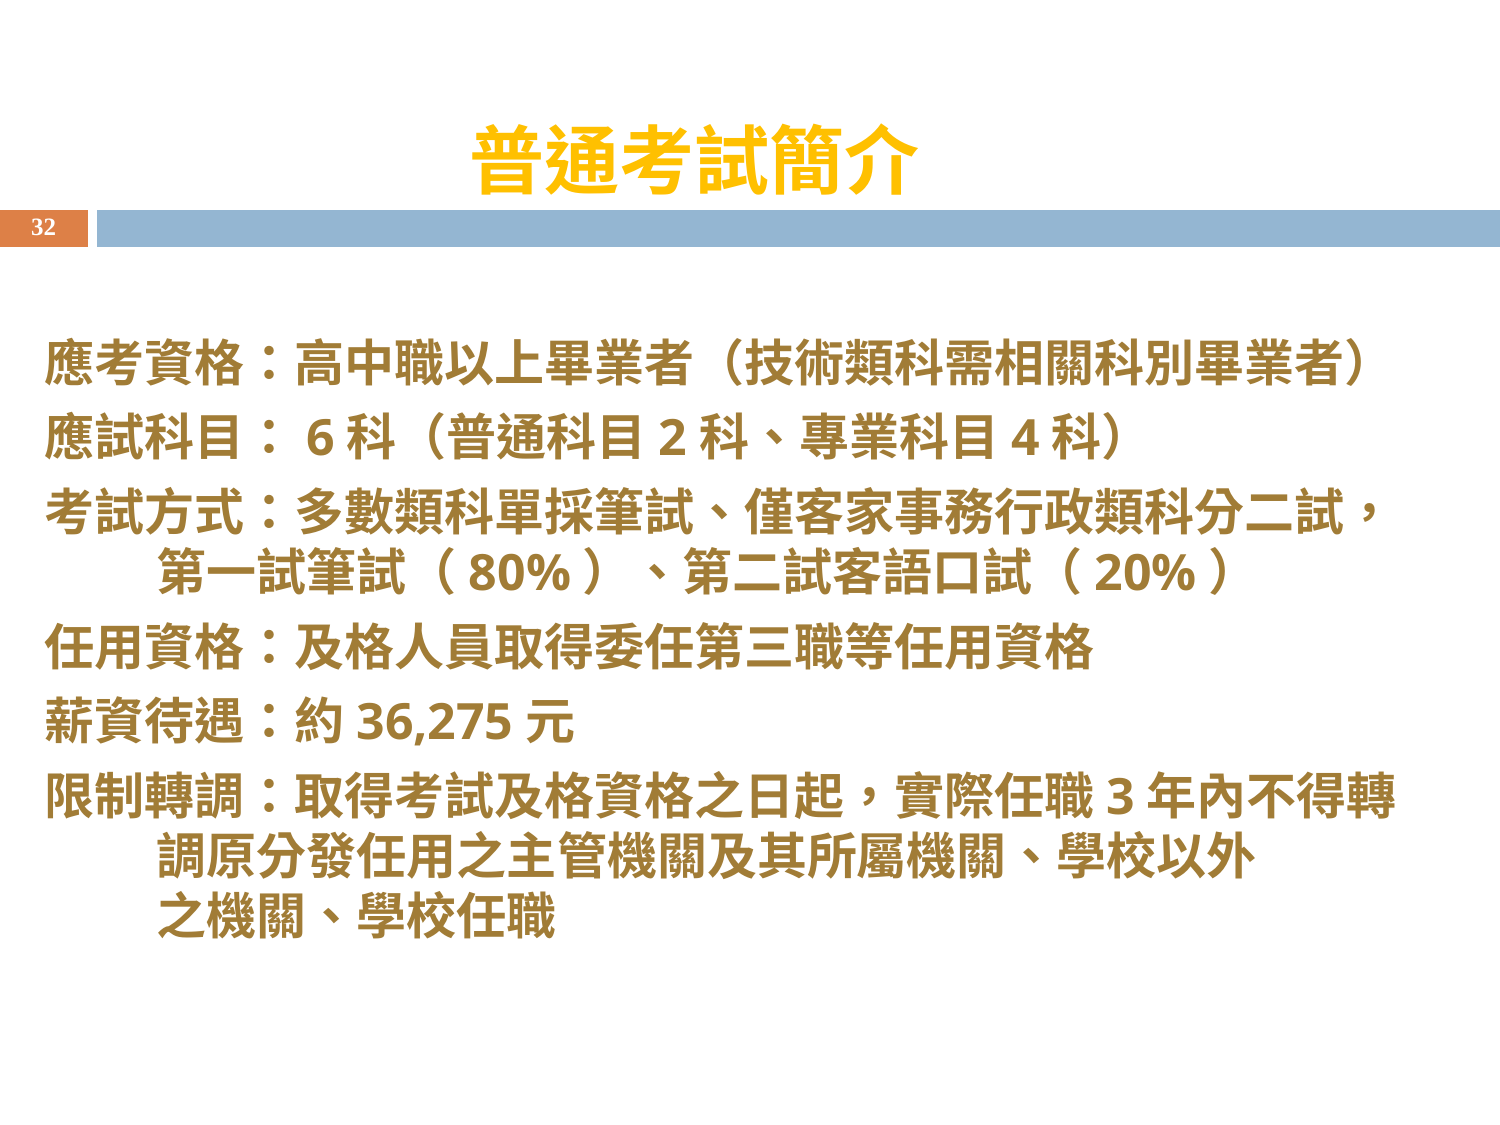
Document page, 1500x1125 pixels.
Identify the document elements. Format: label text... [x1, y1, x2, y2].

title 普通考試簡介 [454, 62, 999, 256]
text_box 31 [0, 208, 88, 249]
text_box 應考資格：高中職以上畢業者（技術類科需相關科別畢業者） 應試科目：6科（普通科目2科、專業科目4科） 考試方式：多數類科單採筆試、僅客家事務行政類科分二試， 第一試筆試（80%）、第二試客語口試（20%） 任用資格：及格人員取得委任第三職等任用資格 薪資待遇：約36,275元 限制轉調：取得考試及格資格之日起，實際任職3年內不得轉 調原分發任用之主管機關及其所屬機關、學校以外 之機關、學校任職 [29, 323, 1477, 974]
